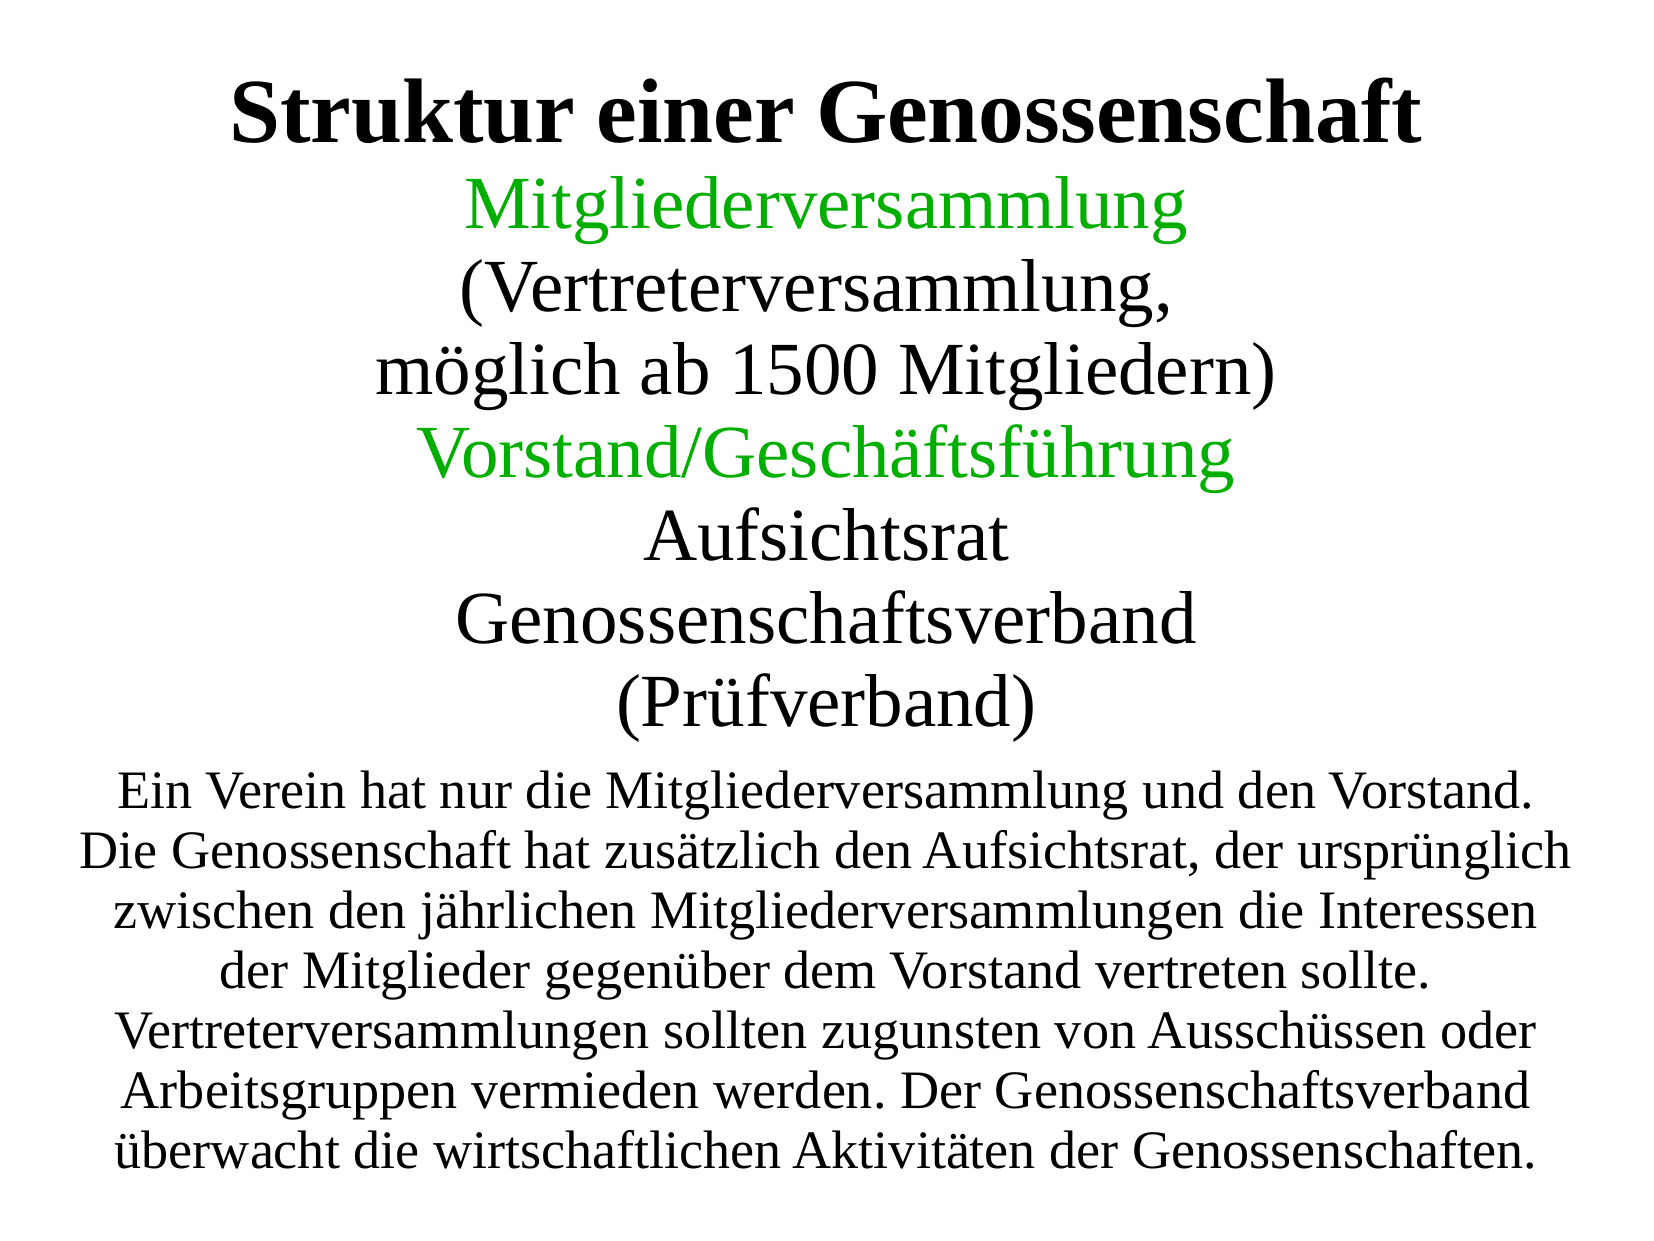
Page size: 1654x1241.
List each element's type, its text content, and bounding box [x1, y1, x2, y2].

text_box Struktur einer Genossenschaft Mitgliederversammlung (Vertreterversammlung, möglich ab 1500 Mitgliedern) Vorstand/Geschäftsführung Aufsichtsrat Genossenschaftsverband (Prüfverband) Ein Verein hat nur die Mitgliederversammlung und den Vorstand. Die Genossenschaft hat zusätzlich den Aufsichtsrat, der ursprünglich zwischen den jährlichen Mitgliederversammlungen die Interessen der Mitglieder gegenüber dem Vorstand vertreten sollte. Vertreterversammlungen sollten zugunsten von Ausschüssen oder Arbeitsgruppen vermieden werden. Der Genossenschaftsverband überwacht die wirtschaftlichen Aktivitäten der Genossenschaften. [64, 53, 1601, 1193]
